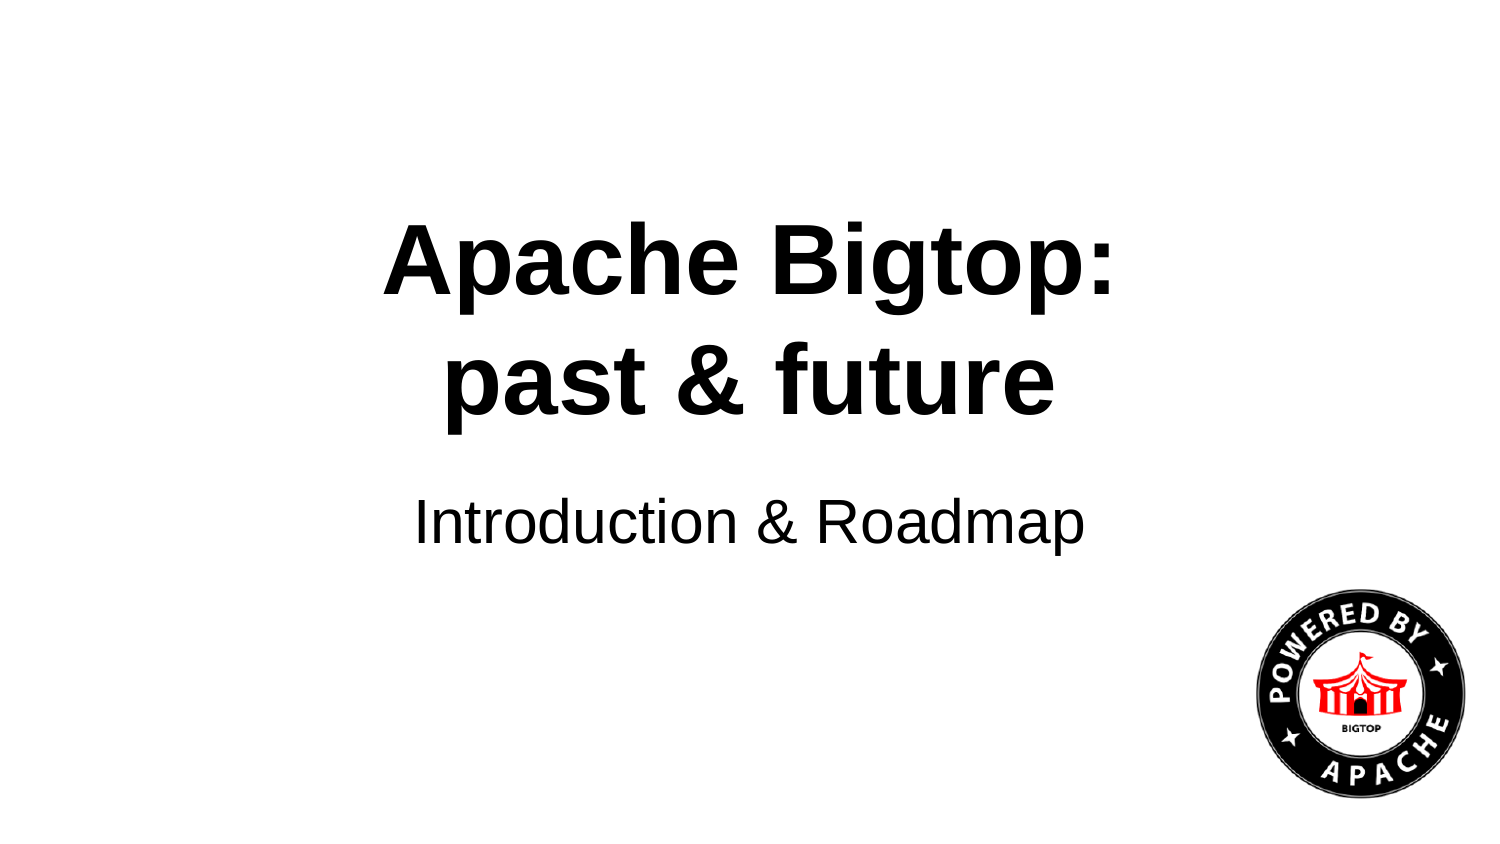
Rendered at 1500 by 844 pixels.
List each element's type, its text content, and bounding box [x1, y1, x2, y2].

picture [1241, 574, 1480, 813]
subtitle Introduction & Roadmap [112, 465, 1388, 595]
title Apache Bigtop: past & future [112, 185, 1388, 451]
